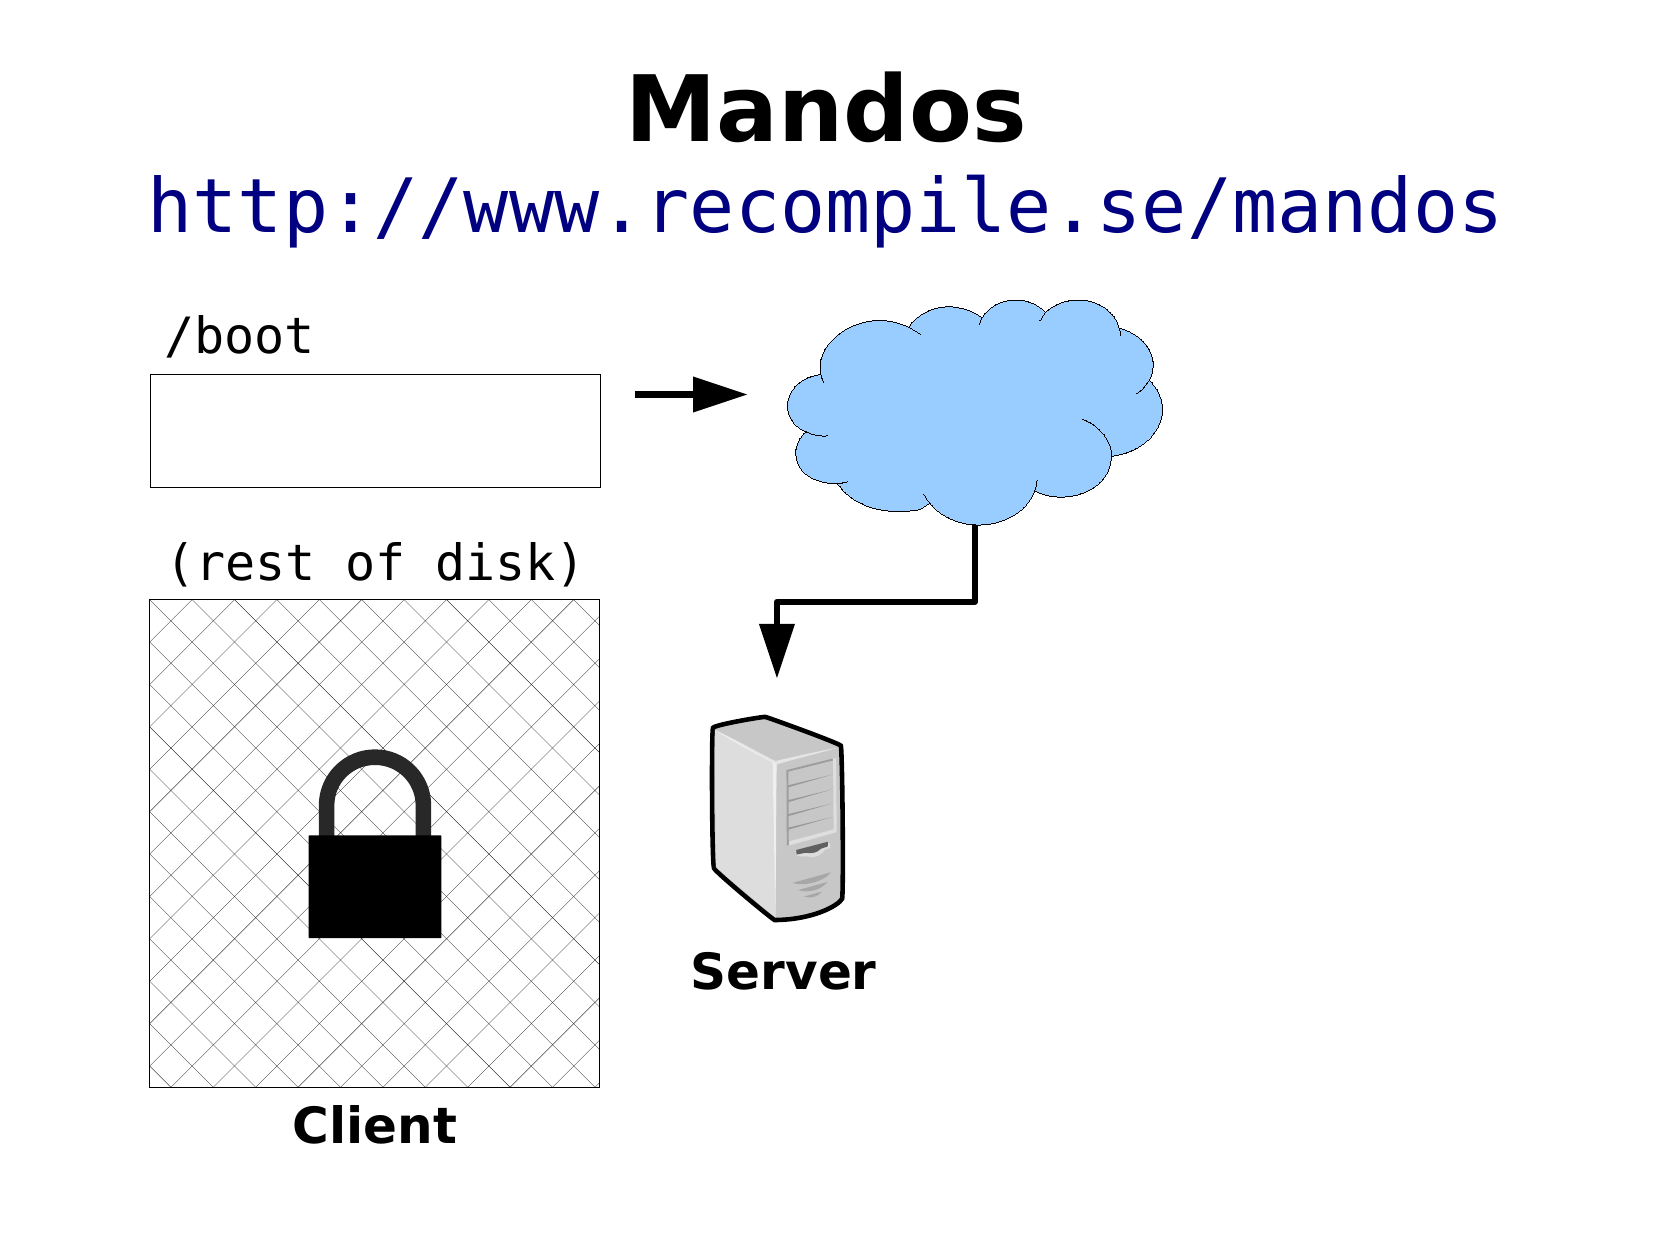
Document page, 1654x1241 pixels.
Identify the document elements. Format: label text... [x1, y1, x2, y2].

picture [257, 726, 493, 961]
text_box [150, 374, 601, 488]
text_box [787, 300, 1163, 526]
text_box /boot [150, 300, 330, 374]
text_box [149, 599, 600, 1088]
text_box Server [676, 935, 892, 1009]
text_box Client [277, 1089, 473, 1163]
title Mandos http://www.recompile.se/mandos [82, 49, 1571, 257]
picture [672, 678, 882, 974]
text_box (rest of disk) [150, 526, 600, 638]
